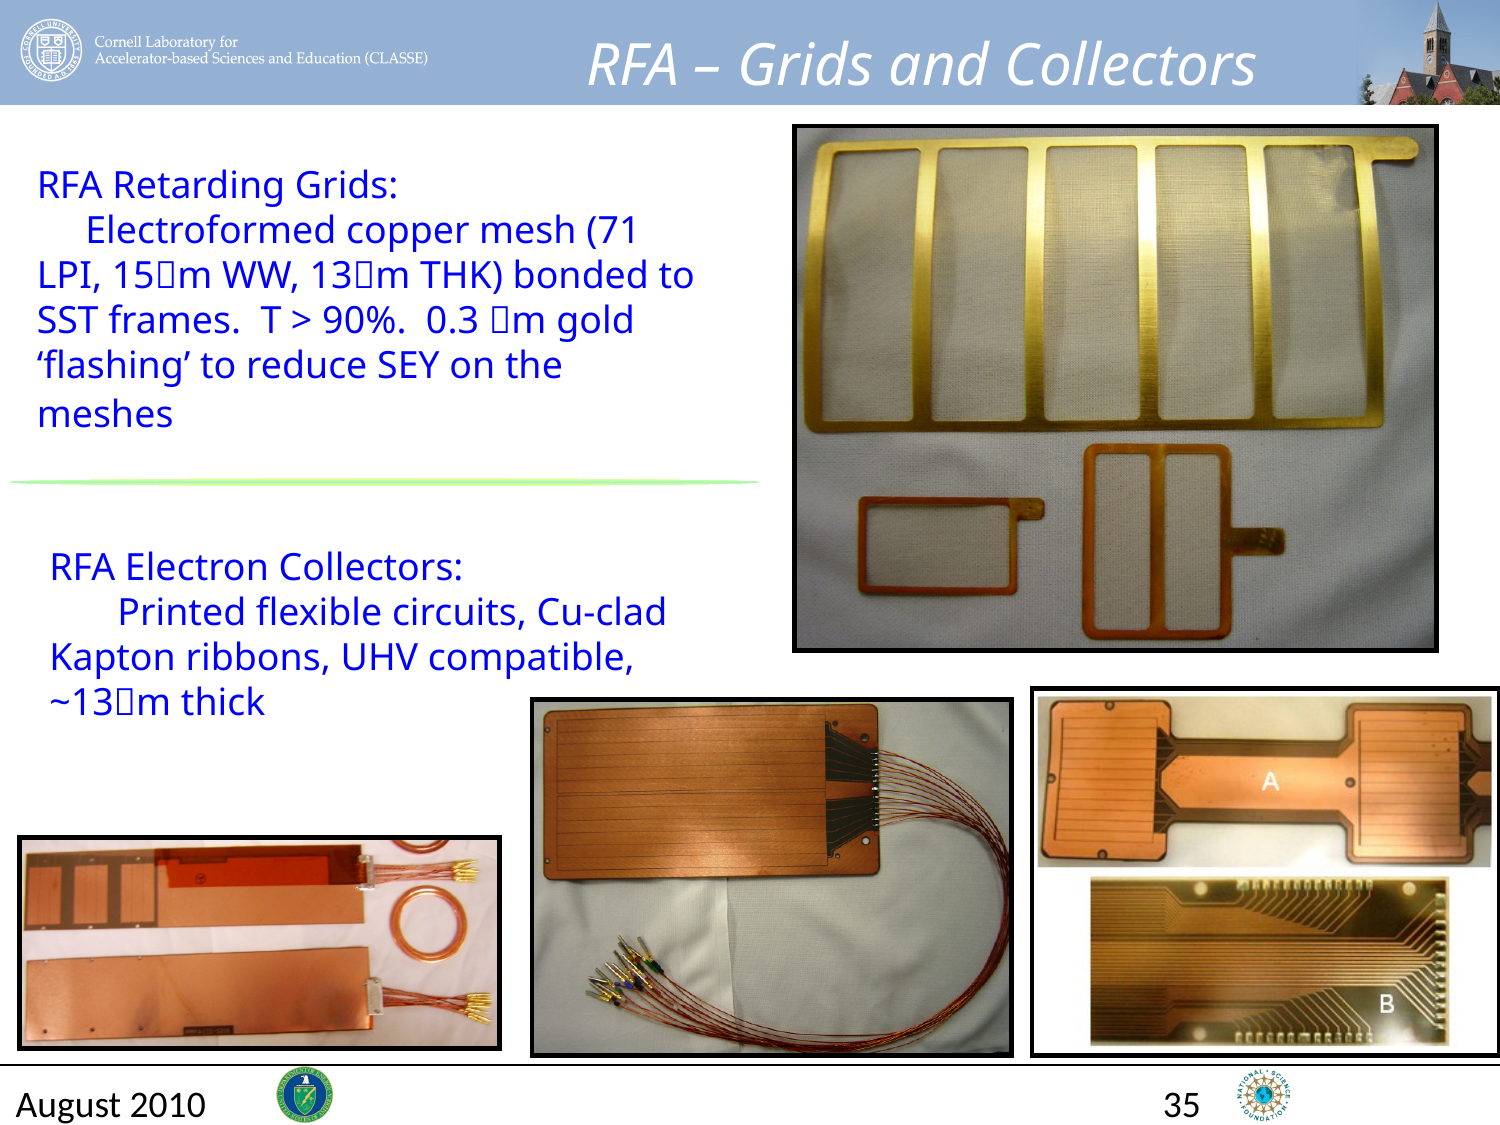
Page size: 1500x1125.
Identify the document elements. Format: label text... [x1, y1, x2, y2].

text_box RFA Retarding Grids: Electroformed copper mesh (71 LPI, 15m WW, 13m THK) bonded to SST frames. T > 90%. 0.3 m gold ‘flashing’ to reduce SEY on the meshes [21, 145, 722, 444]
text_box RFA Electron Collectors: Printed flexible circuits, Cu-clad Kapton ribbons, UHV compatible, ~13m thick [34, 528, 772, 731]
picture [534, 701, 1010, 1054]
picture [21, 839, 497, 1046]
picture [796, 128, 1435, 648]
text_box [9, 478, 760, 486]
slide_number <number> [1147, 1065, 1498, 1125]
text_box RFA – Grids and Collectors [496, 12, 1347, 88]
picture [0, 0, 1500, 105]
picture [1034, 690, 1497, 1054]
slide_number August 2010 [0, 1065, 351, 1125]
